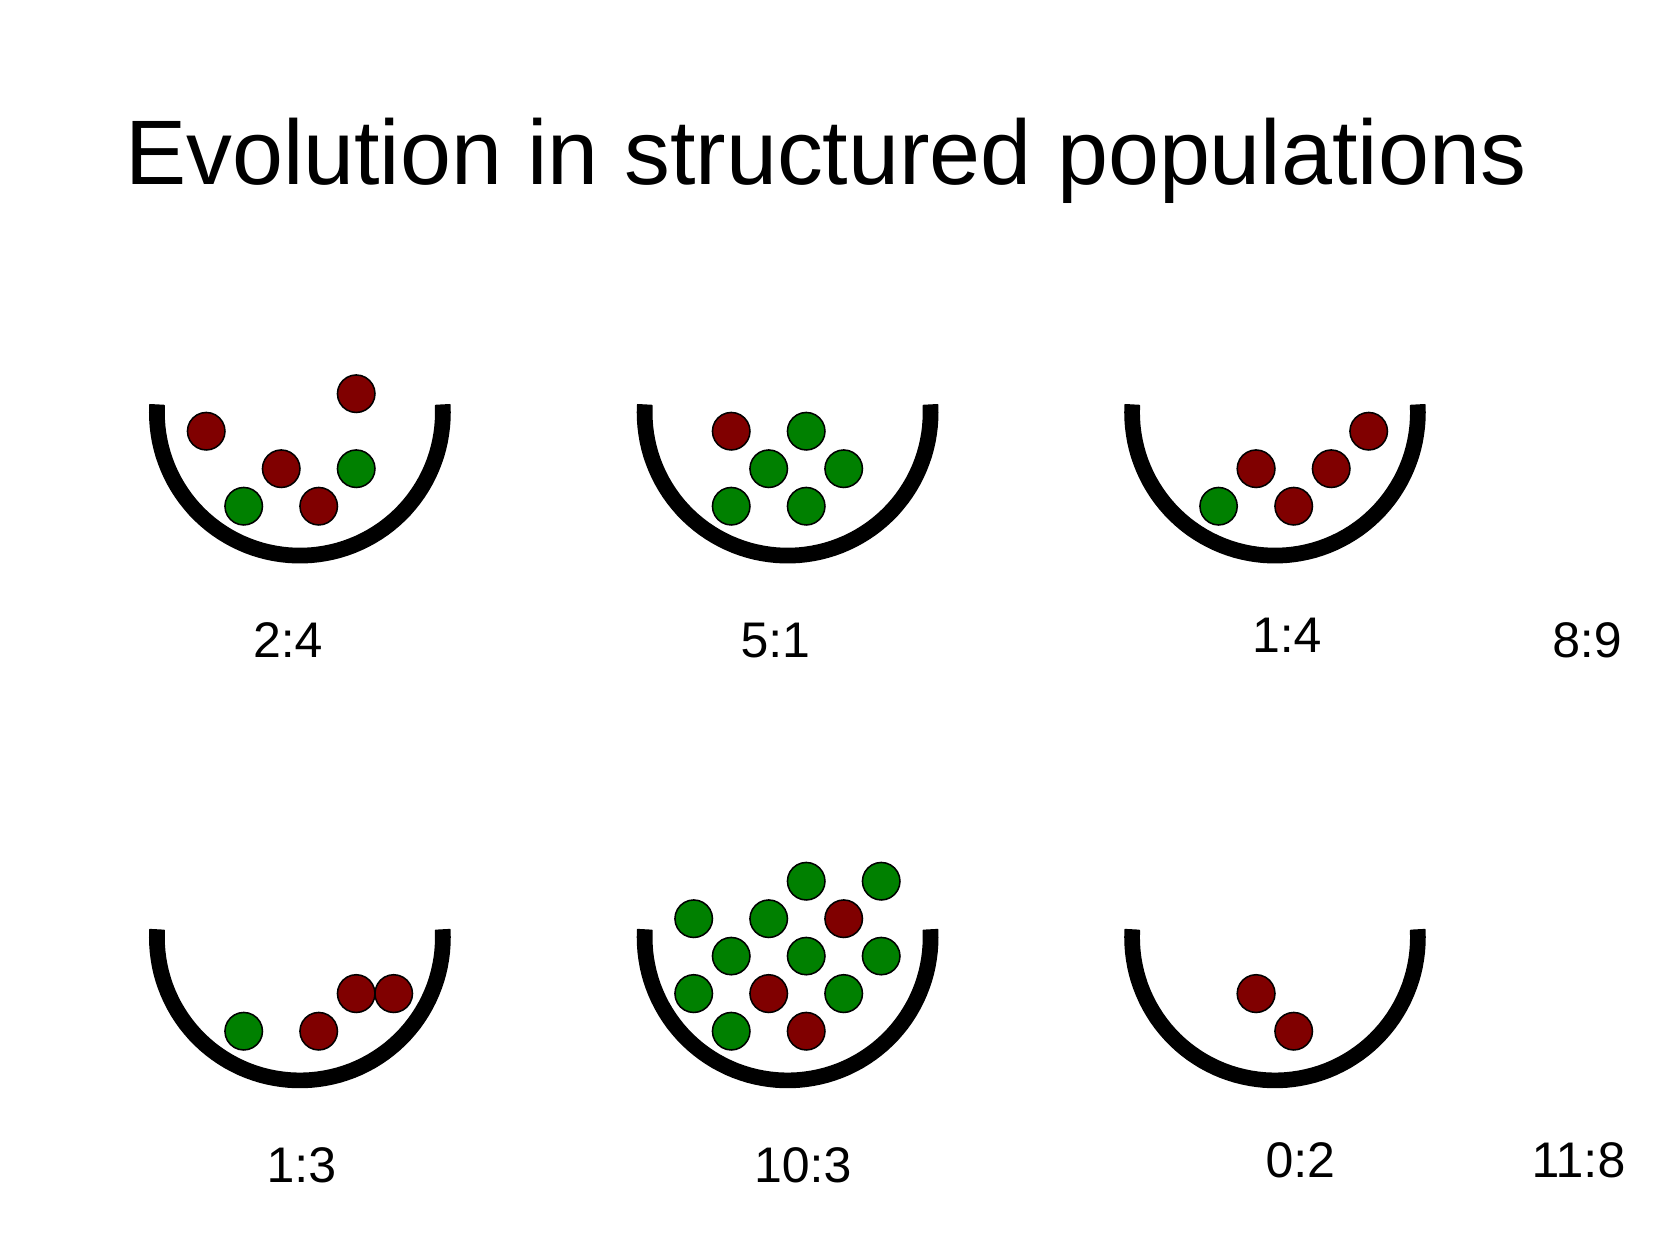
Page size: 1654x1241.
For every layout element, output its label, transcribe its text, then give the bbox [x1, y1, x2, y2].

text_box [862, 937, 901, 975]
text_box [824, 449, 863, 488]
text_box [1274, 487, 1313, 526]
text_box [262, 449, 301, 488]
text_box 0:2 [1250, 1124, 1351, 1196]
text_box [224, 487, 263, 526]
text_box Evolution in structured populations [82, 56, 1571, 249]
text_box [787, 937, 826, 975]
text_box [637, 404, 938, 563]
text_box [337, 449, 376, 488]
text_box [149, 404, 451, 563]
text_box [712, 1012, 751, 1051]
text_box [787, 1012, 826, 1051]
text_box [337, 374, 376, 413]
text_box [862, 862, 901, 901]
text_box [787, 487, 826, 526]
text_box [1237, 449, 1276, 488]
text_box [299, 487, 338, 526]
text_box [1125, 404, 1426, 563]
text_box [637, 929, 938, 1088]
text_box [824, 899, 863, 938]
text_box [337, 974, 413, 1013]
text_box [674, 974, 713, 1013]
text_box [712, 412, 751, 451]
text_box [787, 412, 826, 451]
text_box [1199, 487, 1238, 526]
text_box 10:3 [739, 1129, 867, 1201]
text_box [749, 974, 788, 1013]
text_box [712, 487, 751, 526]
text_box [299, 1012, 338, 1051]
text_box [749, 899, 788, 938]
text_box 1:3 [251, 1129, 352, 1201]
text_box [224, 1012, 263, 1051]
text_box [1274, 1012, 1313, 1051]
text_box 5:1 [725, 604, 825, 676]
text_box [1312, 449, 1351, 488]
text_box [712, 937, 751, 975]
text_box [1237, 974, 1276, 1013]
text_box [187, 412, 226, 451]
text_box 11:8 [1516, 1124, 1651, 1196]
text_box [1349, 412, 1388, 451]
text_box [1125, 929, 1426, 1088]
text_box [674, 899, 713, 938]
text_box [787, 862, 826, 901]
text_box 2:4 [238, 604, 338, 676]
text_box [149, 929, 451, 1088]
text_box [749, 449, 788, 488]
text_box [824, 974, 863, 1013]
text_box 1:4 [1237, 599, 1337, 671]
text_box 8:9 [1537, 604, 1637, 676]
